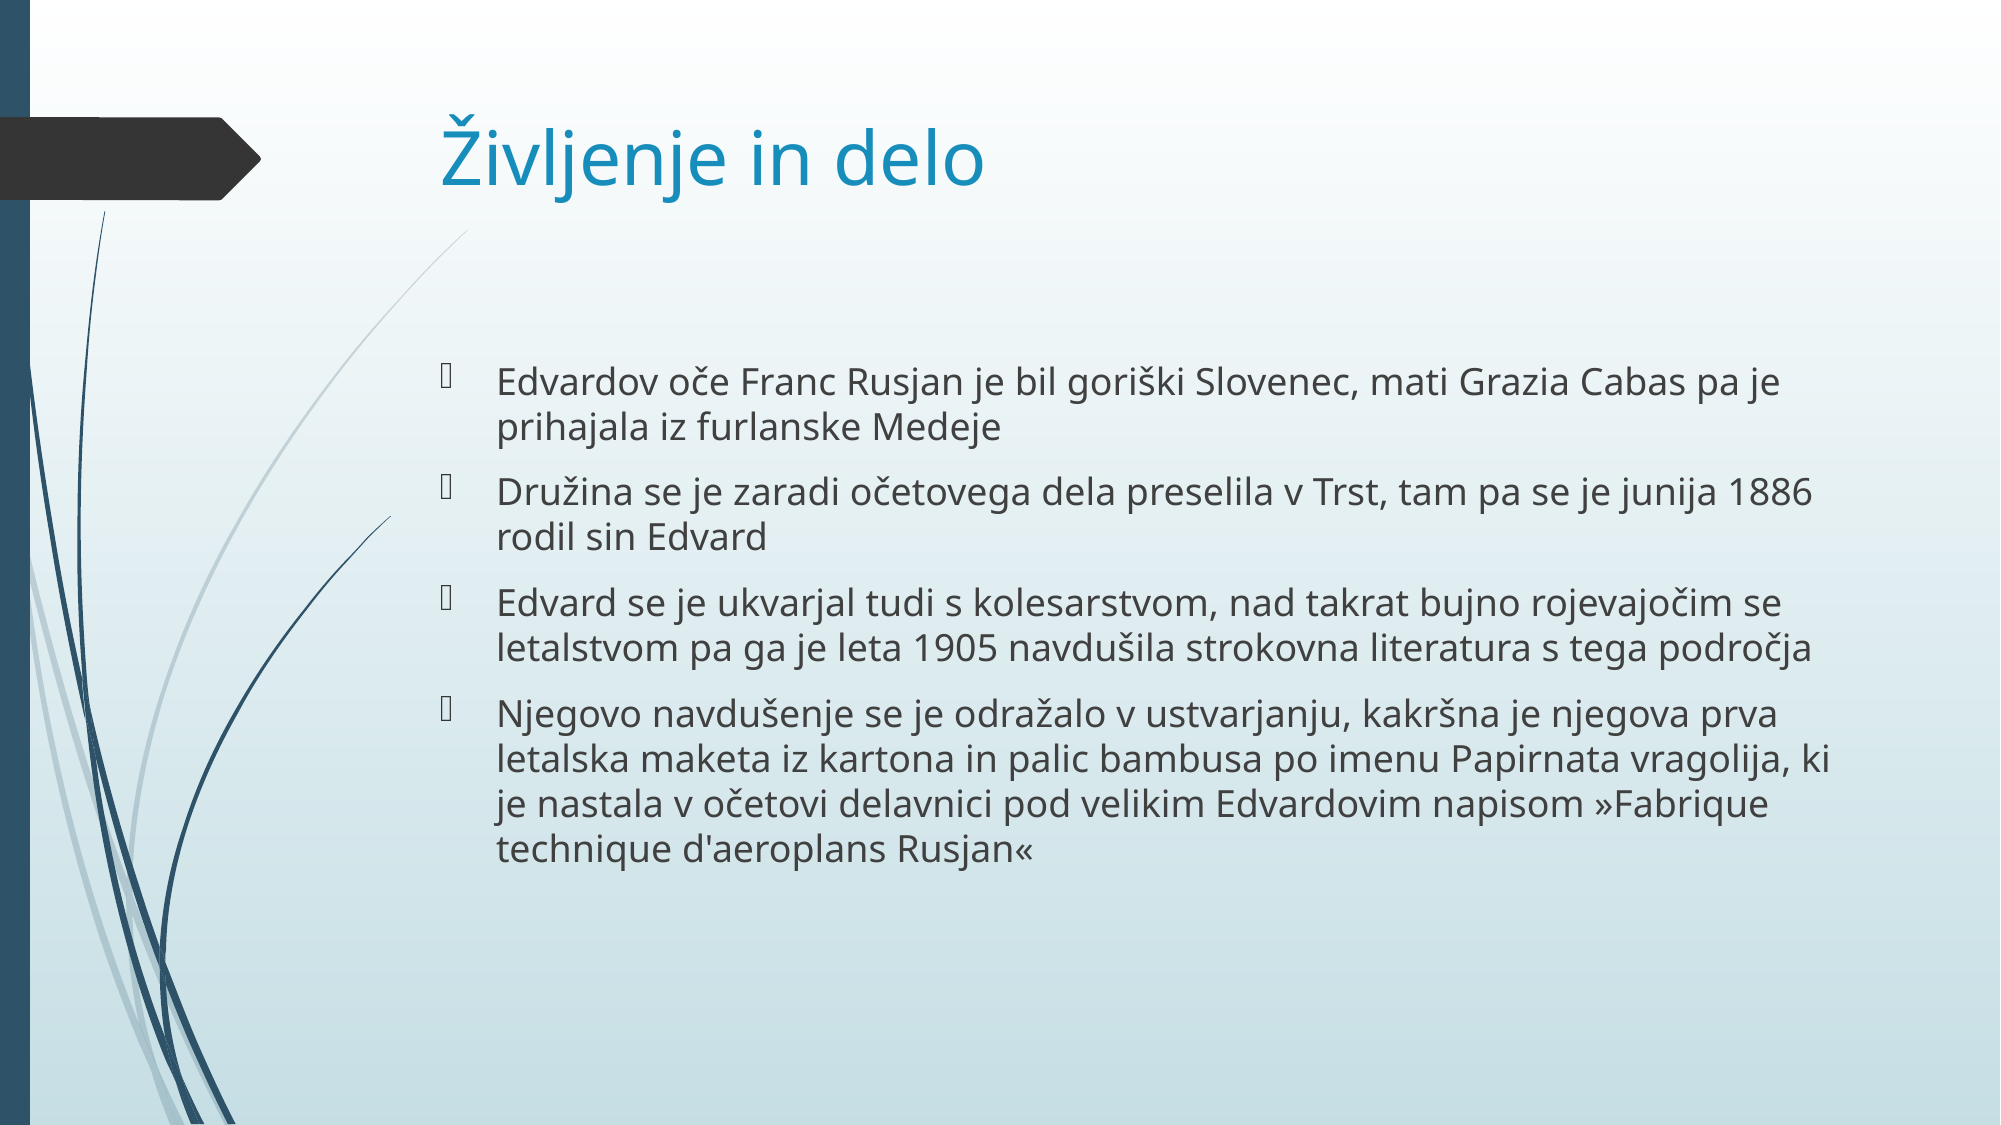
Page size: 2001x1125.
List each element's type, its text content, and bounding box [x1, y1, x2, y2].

title Življenje in delo [425, 102, 1888, 313]
list Edvardov oče Franc Rusjan je bil goriški Slovenec, mati Grazia Cabas pa je prihajala iz furlanske Medeje Družina se je zaradi očetovega dela preselila v Trst, tam pa se je junija 1886 rodil sin Edvard Edvard se je ukvarjal tudi s kolesarstvom, nad takrat bujno rojevajočim se letalstvom pa ga je leta 1905 navdušila strokovna literatura s tega področja Njegovo navdušenje se je odražalo v ustvarjanju, kakršna je njegova prva letalska maketa iz kartona in palic bambusa po imenu Papirnata vragolija, ki je nastala v očetovi delavnici pod velikim Edvardovim napisom »Fabrique technique d'aeroplans Rusjan« [424, 350, 1888, 970]
